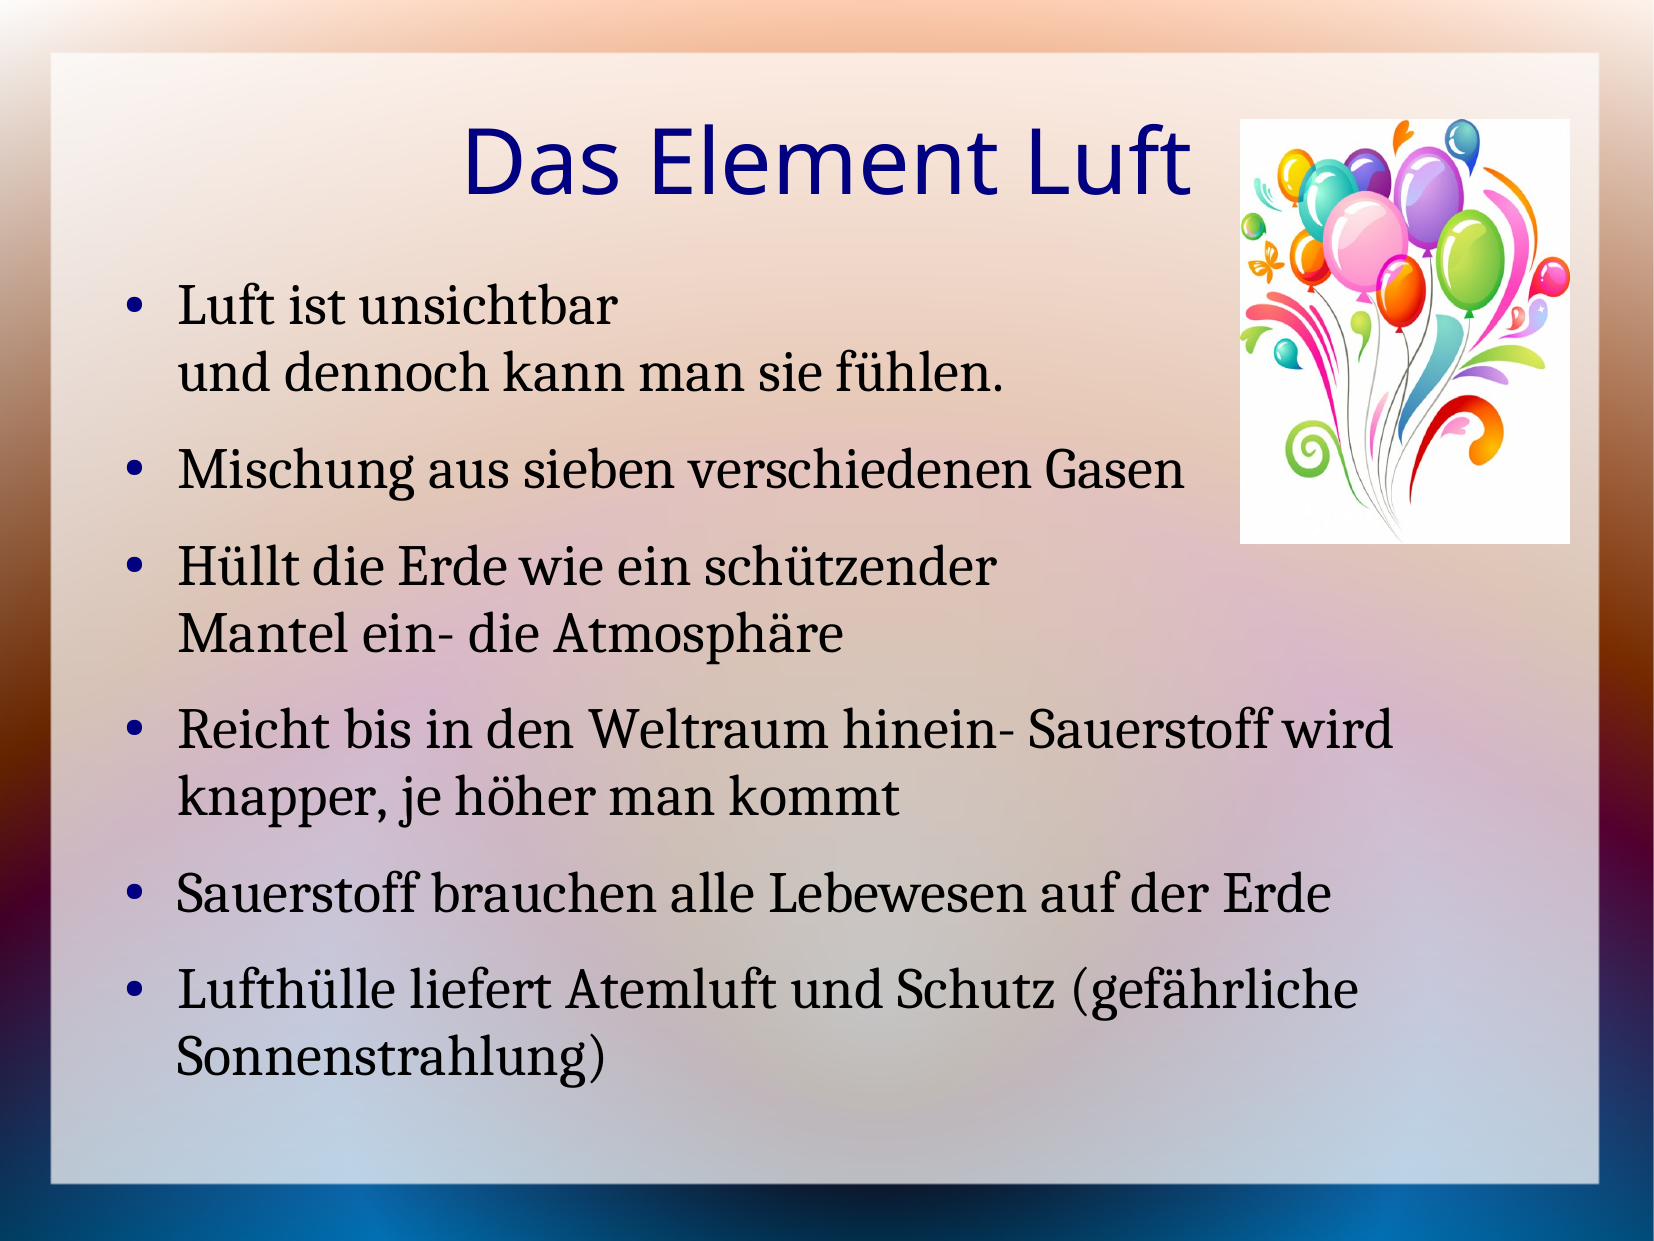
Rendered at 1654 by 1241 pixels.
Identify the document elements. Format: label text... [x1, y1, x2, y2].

list Luft ist unsichtbar und dennoch kann man sie fühlen. Mischung aus sieben verschiedenen Gasen Hüllt die Erde wie ein schützender Mantel ein- die Atmosphäre Reicht bis in den Weltraum hinein- Sauerstoff wird knapper, je höher man kommt Sauerstoff brauchen alle Lebewesen auf der Erde Lufthülle liefert Atemluft und Schutz (gefährliche Sonnenstrahlung) [106, 272, 1595, 1103]
title Das Element Luft [82, 55, 1571, 263]
picture [0, 0, 1654, 1241]
